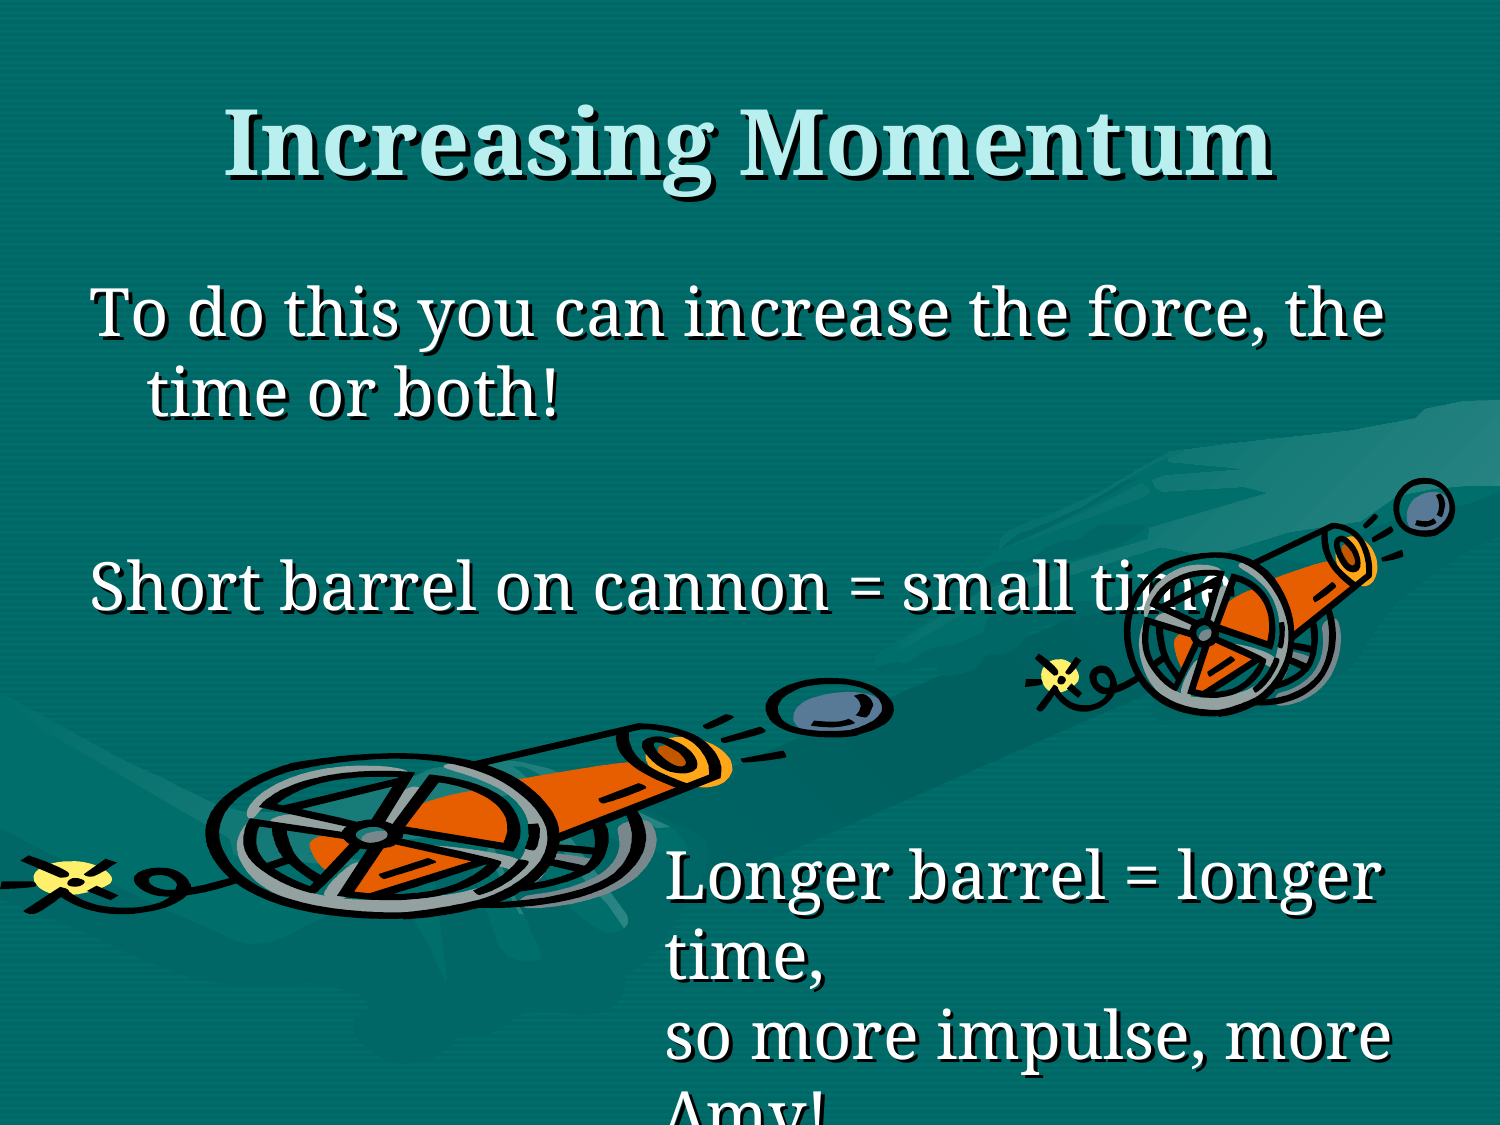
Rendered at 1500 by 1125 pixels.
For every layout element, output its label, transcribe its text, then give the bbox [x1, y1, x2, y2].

text_box Longer barrel = longer time, so more impulse, more Δmv! [649, 824, 1500, 1125]
picture [0, 0, 1500, 1125]
title Increasing Momentum [75, 45, 1426, 233]
list To do this you can increase the force, the time or both! Short barrel on cannon = small time [75, 262, 1426, 675]
